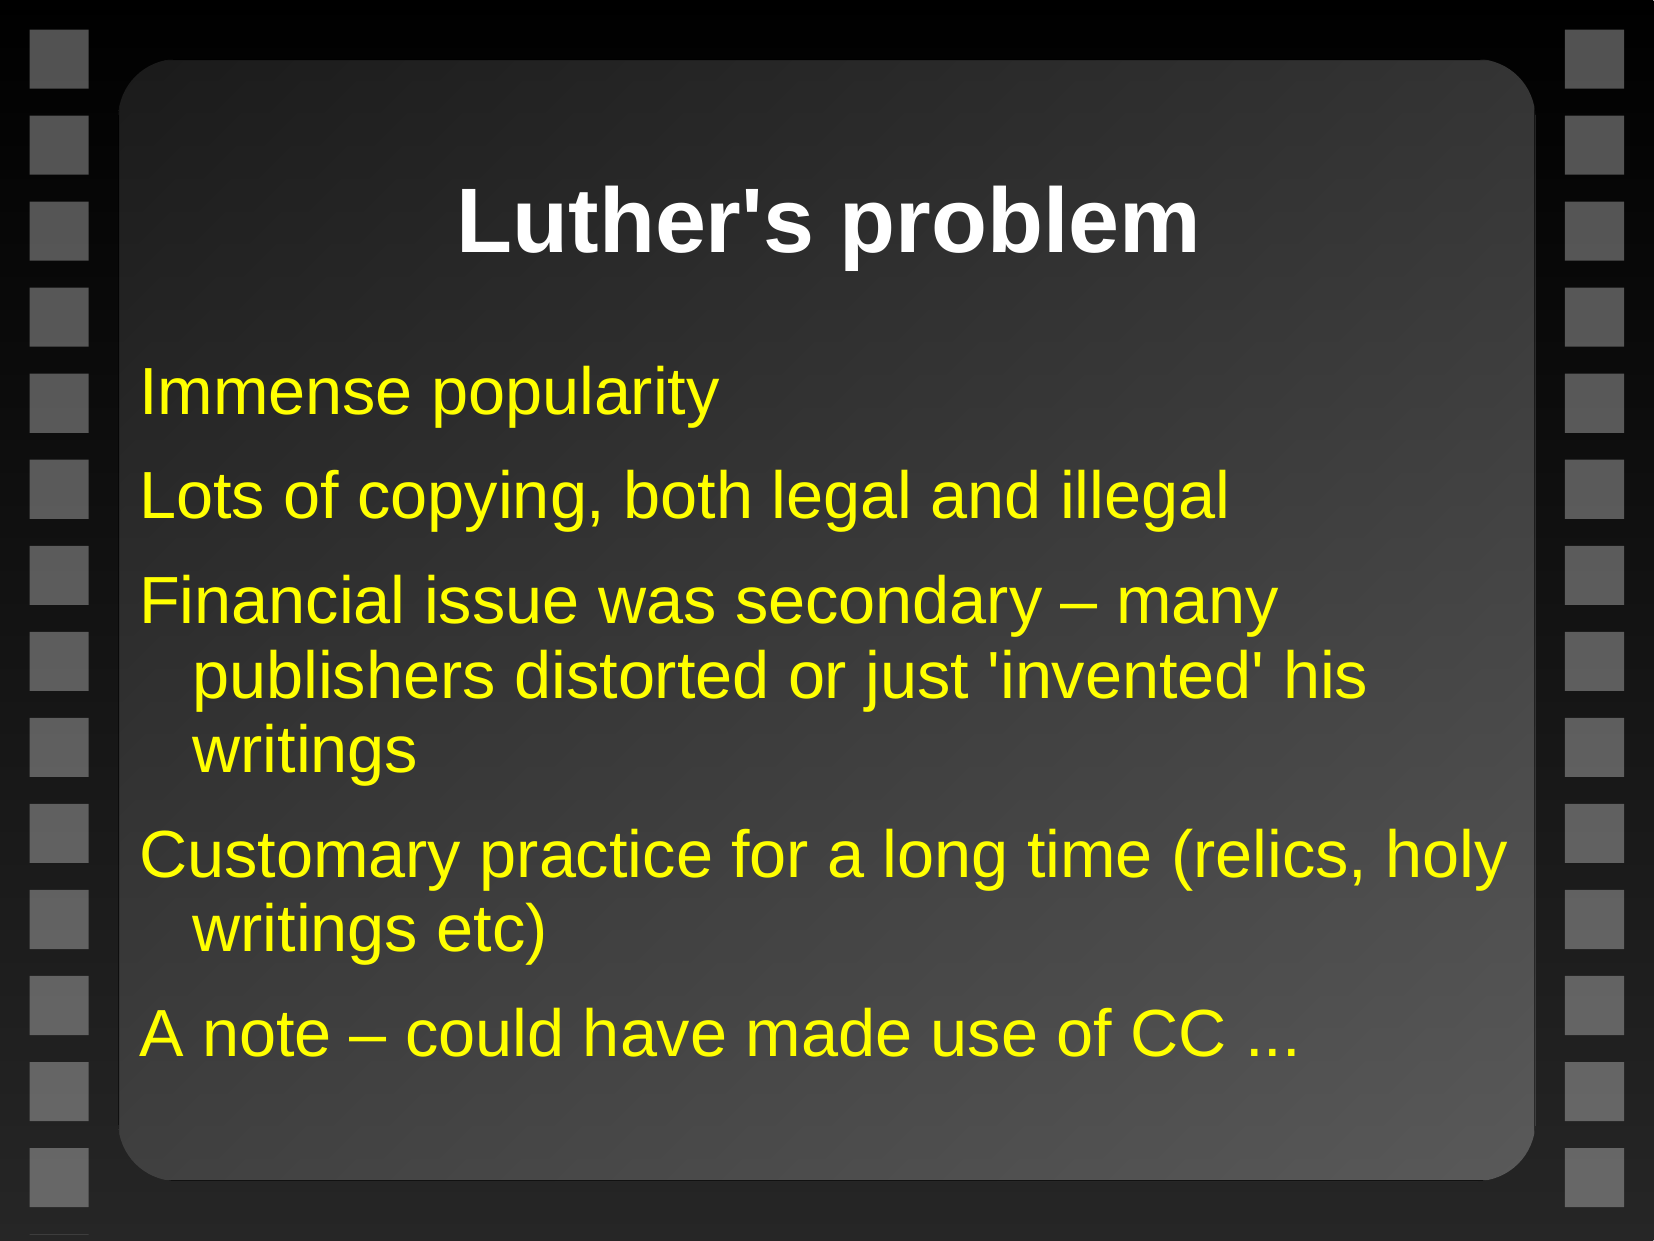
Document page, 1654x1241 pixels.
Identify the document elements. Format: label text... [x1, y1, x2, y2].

title Luther's problem [123, 117, 1536, 325]
list Immense popularity Lots of copying, both legal and illegal Financial issue was secondary – many publishers distorted or just 'invented' his writings Customary practice for a long time (relics, holy writings etc) A note – could have made use of CC ... [121, 354, 1534, 1127]
